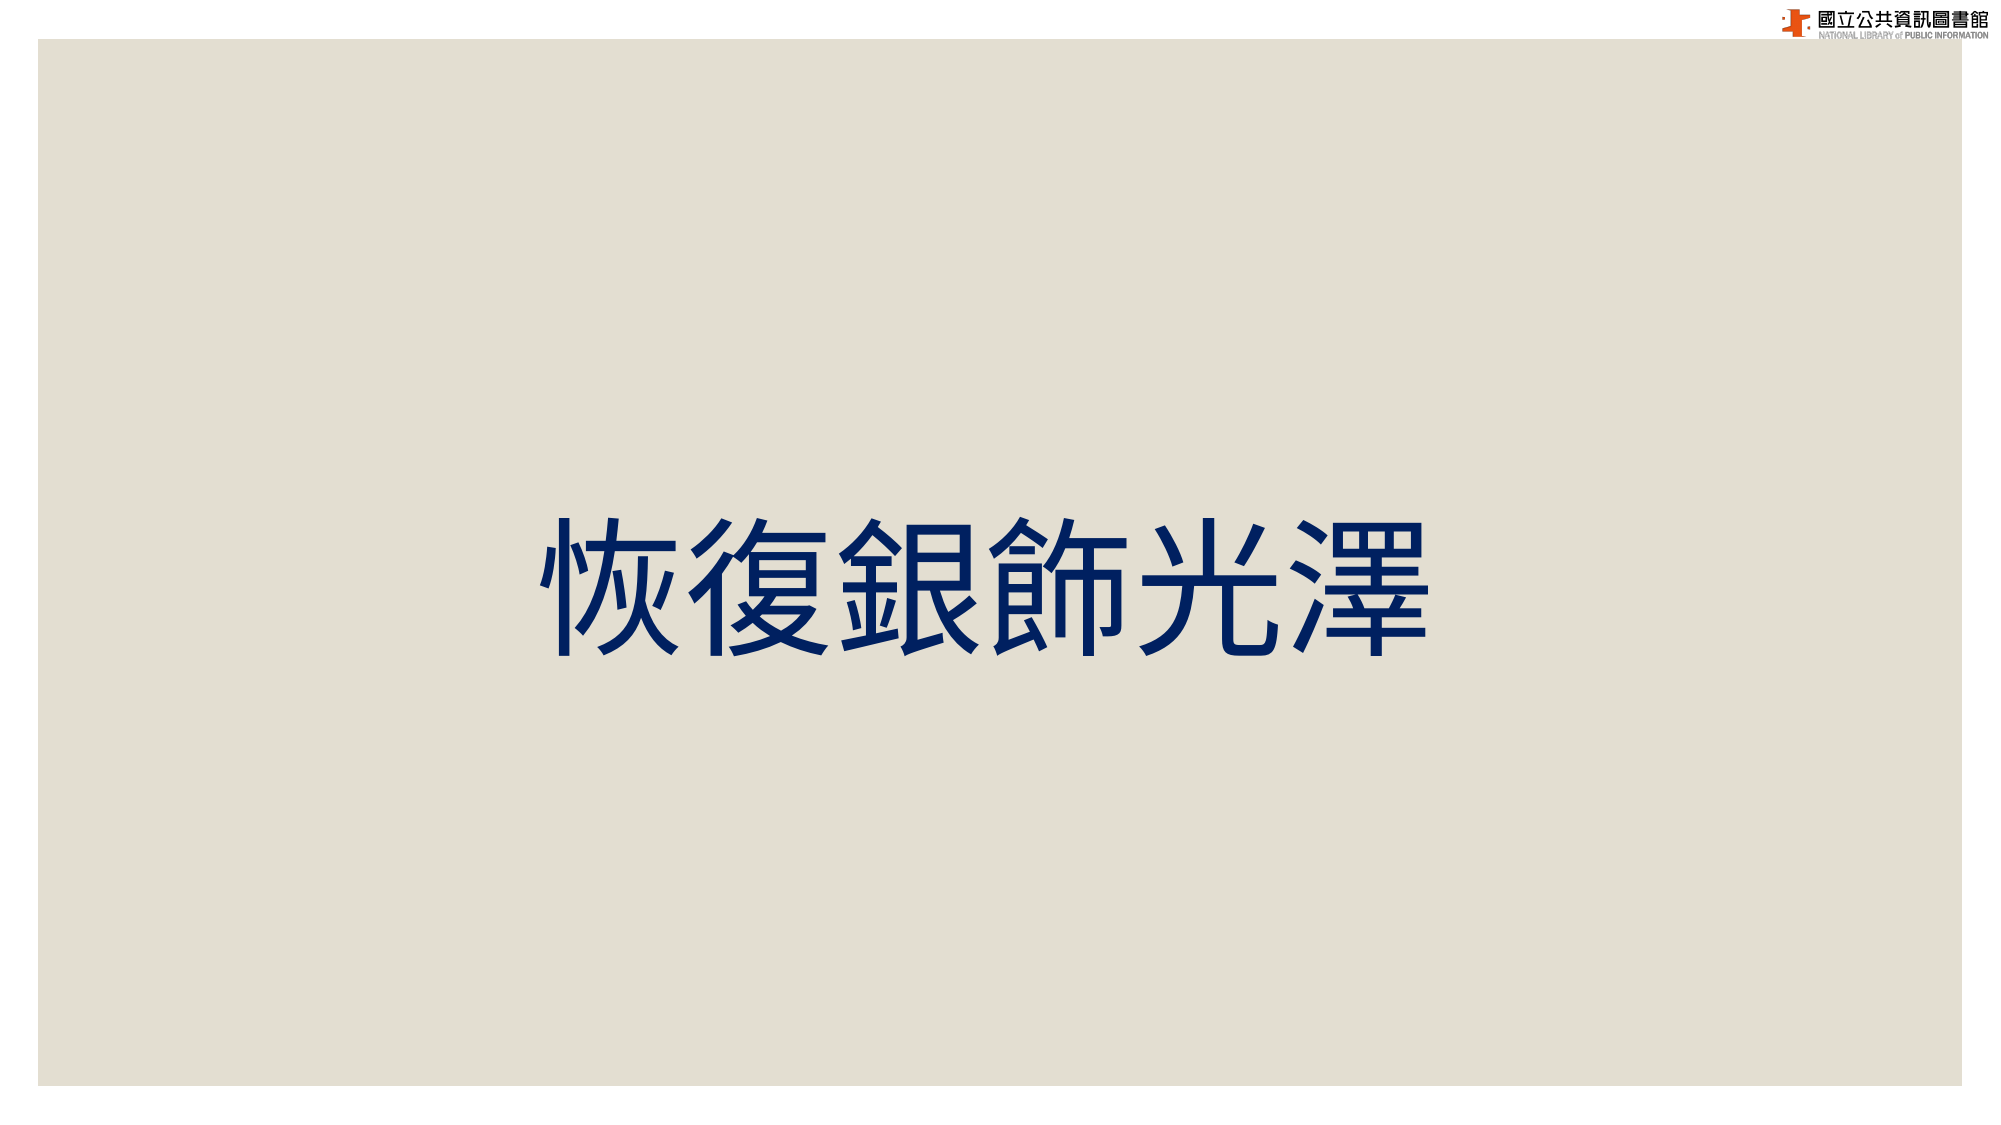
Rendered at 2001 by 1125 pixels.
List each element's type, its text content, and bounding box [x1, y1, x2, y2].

text_box 恢復銀飾光澤 [519, 487, 1449, 683]
